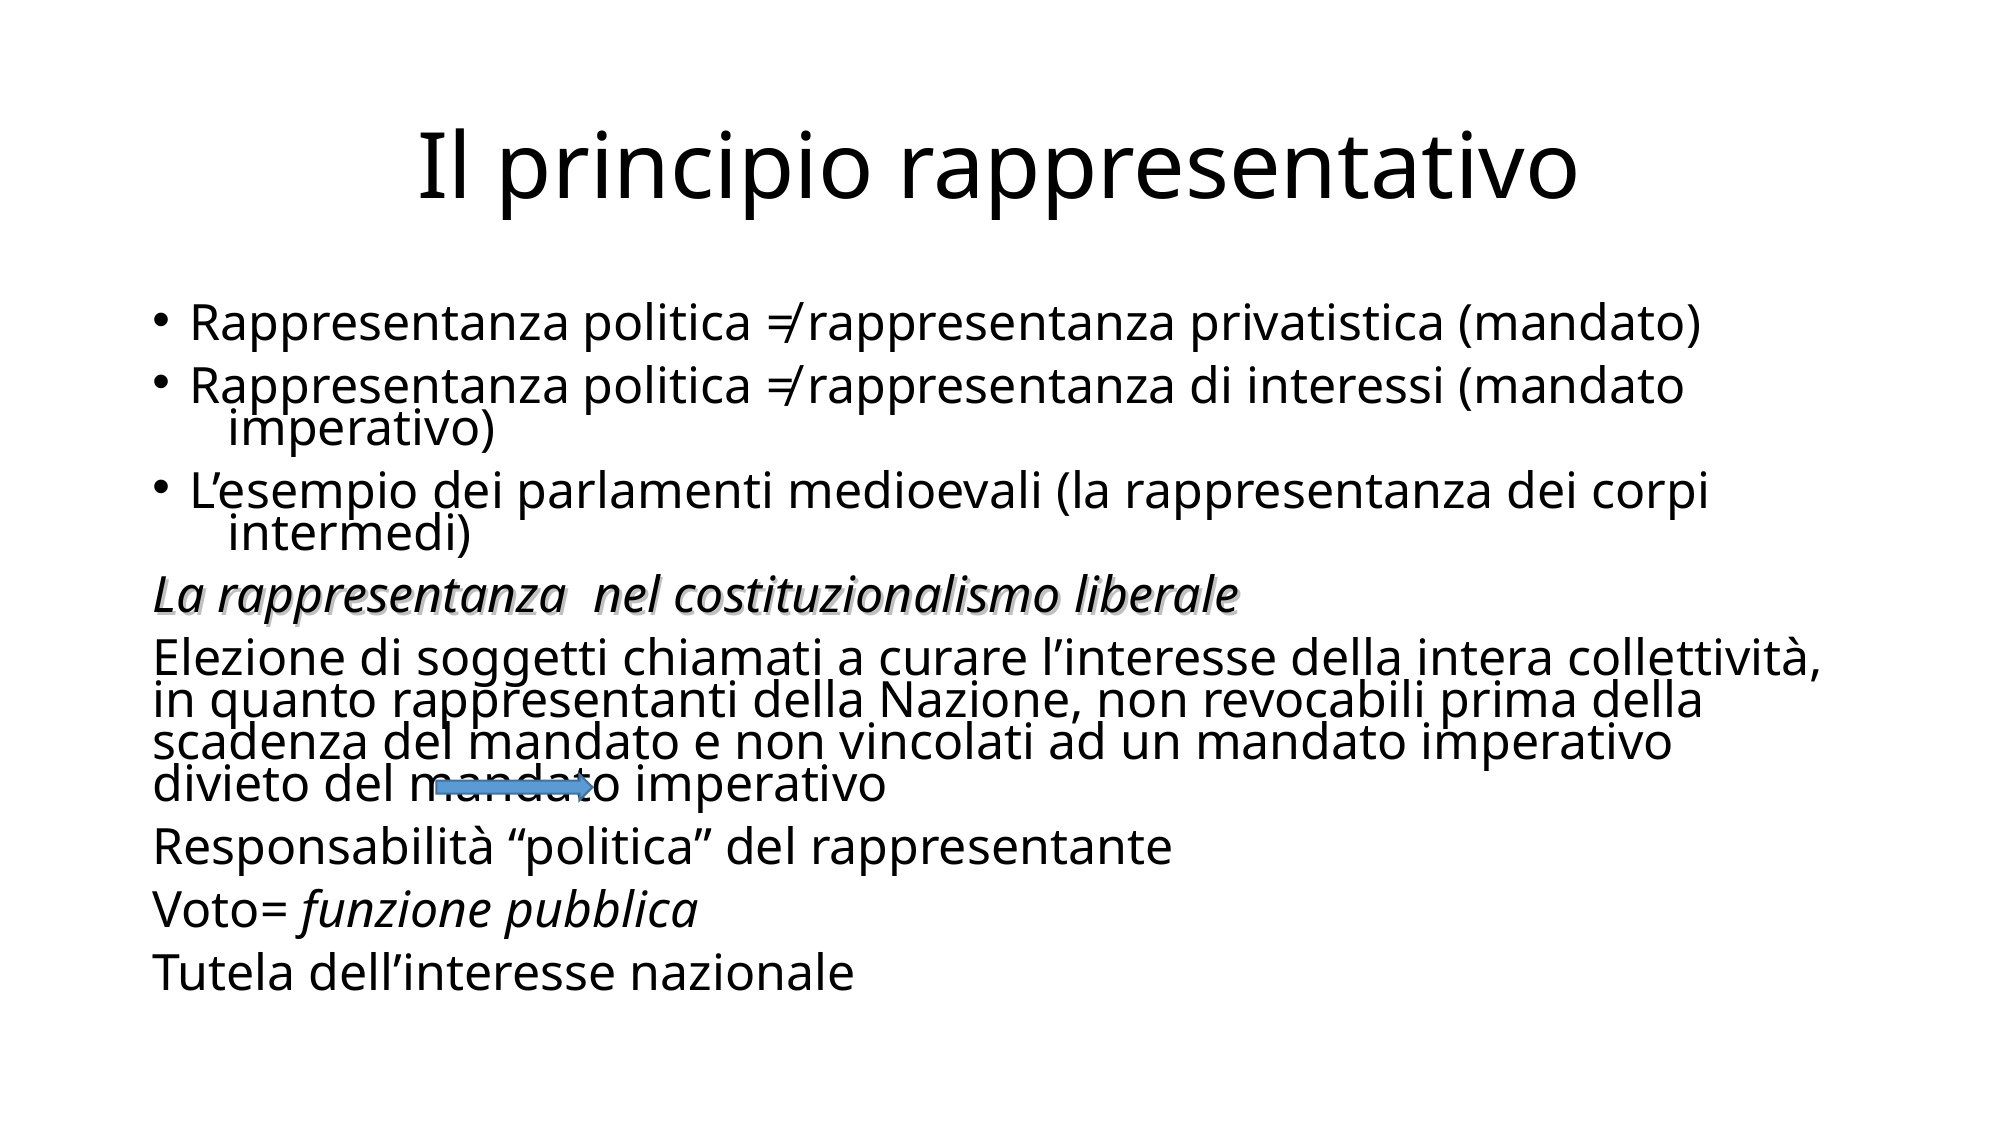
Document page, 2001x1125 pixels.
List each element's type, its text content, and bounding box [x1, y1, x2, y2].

list Rappresentanza politica ≠ rappresentanza privatistica (mandato) Rappresentanza politica ≠ rappresentanza di interessi (mandato imperativo) L’esempio dei parlamenti medioevali (la rappresentanza dei corpi intermedi) La rappresentanza nel costituzionalismo liberale Elezione di soggetti chiamati a curare l’interesse della intera collettività, in quanto rappresentanti della Nazione, non revocabili prima della scadenza del mandato e non vincolati ad un mandato imperativo divieto del mandato imperativo Responsabilità “politica” del rappresentante Voto= funzione pubblica Tutela dell’interesse nazionale [137, 299, 1863, 1014]
title Il principio rappresentativo [137, 59, 1863, 278]
text_box [436, 774, 593, 801]
